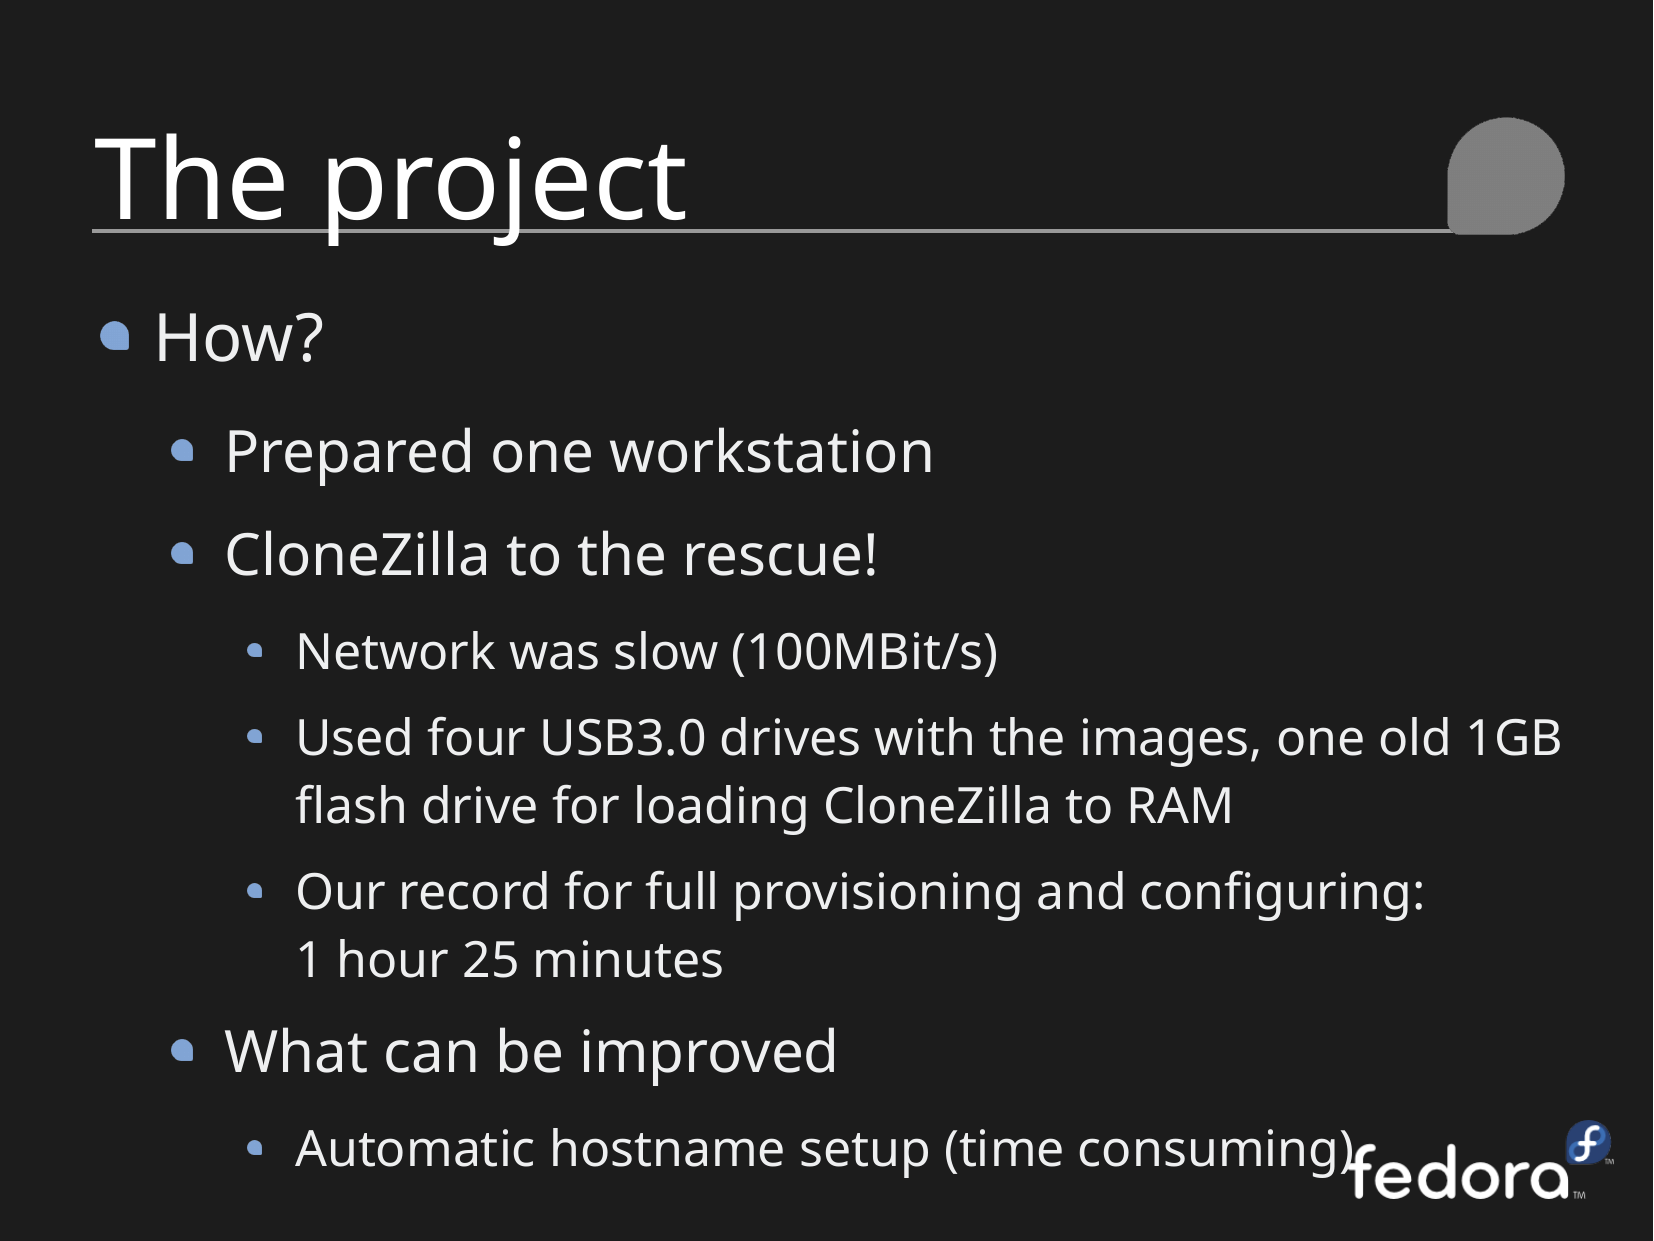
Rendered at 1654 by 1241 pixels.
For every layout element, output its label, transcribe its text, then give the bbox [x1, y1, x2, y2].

title The project [94, 100, 1425, 251]
list How? Prepared one workstation CloneZilla to the rescue! Network was slow (100MBit/s) Used four USB3.0 drives with the images, one old 1GB flash drive for loading CloneZilla to RAM Our record for full provisioning and configuring: 1 hour 25 minutes What can be improved Automatic hostname setup (time consuming) [82, 290, 1571, 1095]
picture [247, 1140, 262, 1155]
picture [1447, 117, 1565, 235]
picture [1347, 1120, 1614, 1199]
